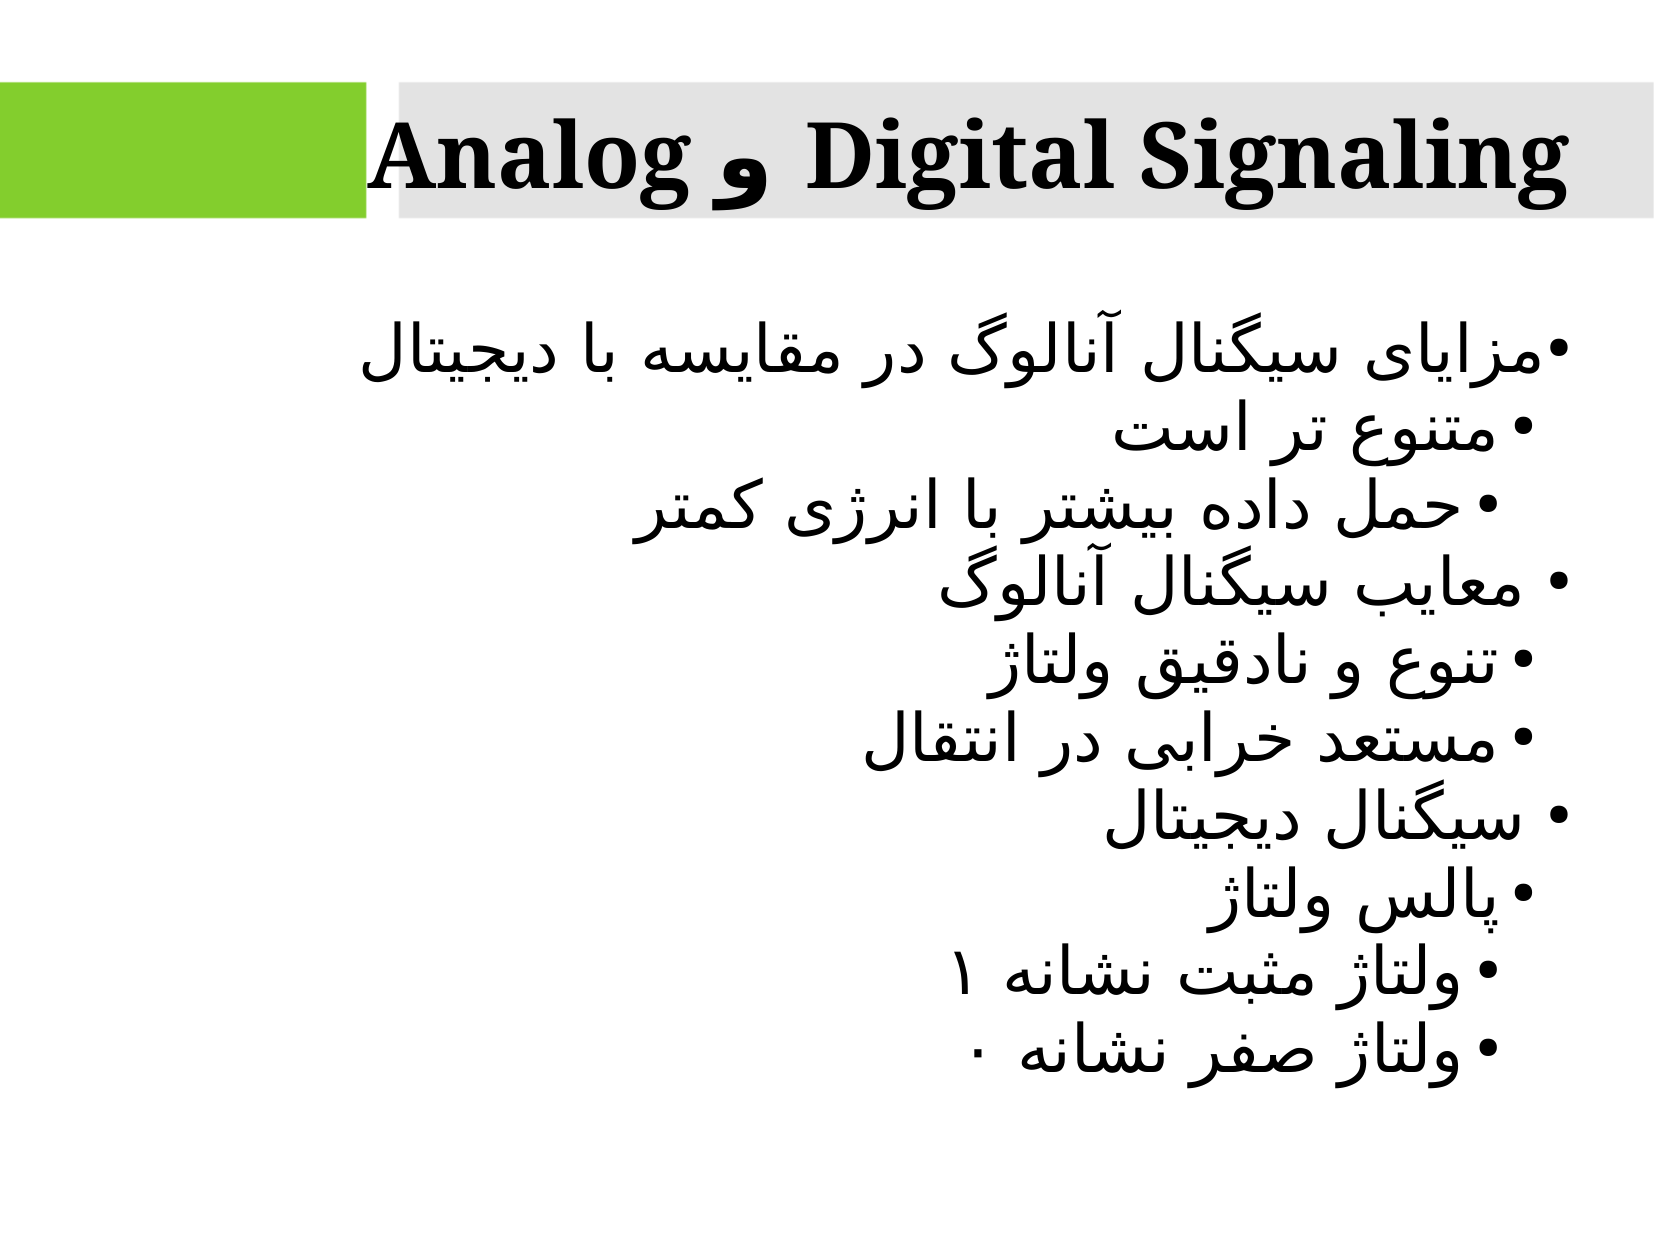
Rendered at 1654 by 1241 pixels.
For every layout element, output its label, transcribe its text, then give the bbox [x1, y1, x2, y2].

title Analog و Digital Signaling [82, 49, 1571, 198]
picture [0, 0, 1654, 1241]
subtitle مزایای سیگنال آنالوگ در مقایسه با دیجیتال متنوع تر است حمل داده بیشتر با انرژی کمتر معایب سیگنال آنالوگ تنوع و نادقیق ولتاژ مستعد خرابی در انتقال سیگنال دیجیتال پالس ولتاژ ولتاژ مثبت نشانه ۱ ولتاژ صفر نشانه ۰ [82, 198, 1571, 1201]
